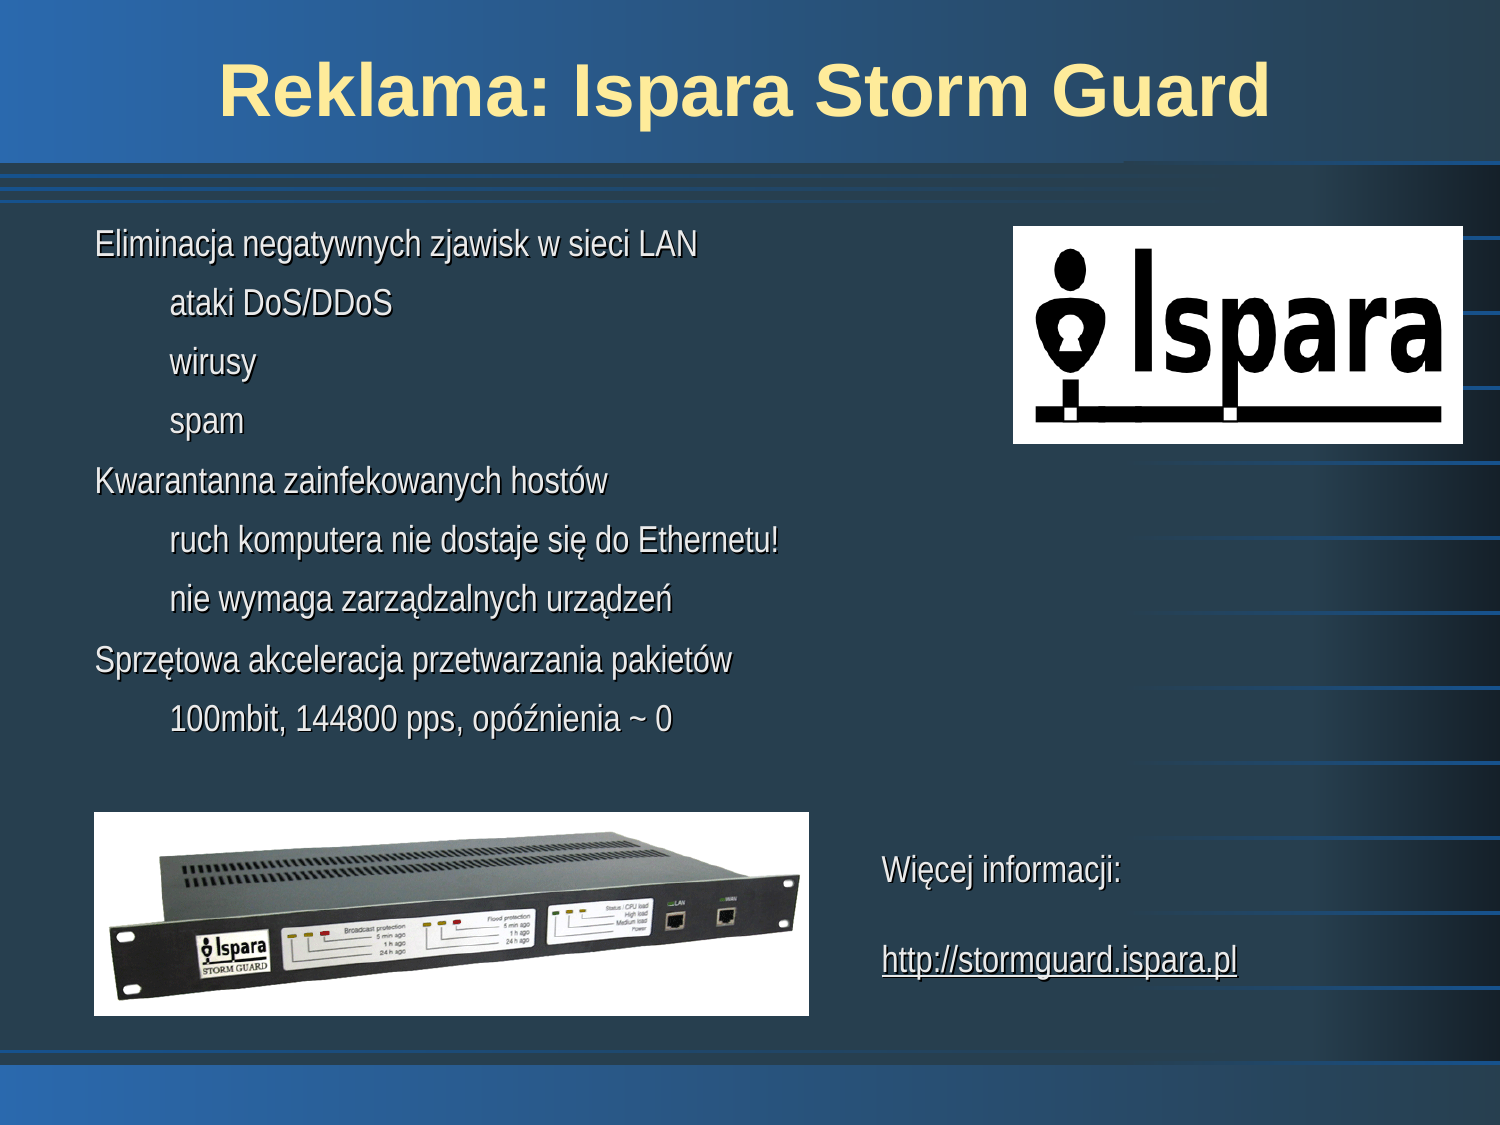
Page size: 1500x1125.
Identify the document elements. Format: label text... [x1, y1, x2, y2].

picture [94, 812, 809, 1016]
picture [1013, 226, 1463, 444]
text_box Więcej informacji: http://stormguard.ispara.pl [881, 845, 1380, 980]
list Eliminacja negatywnych zjawisk w sieci LAN ataki DoS/DDoS wirusy spam Kwarantanna zainfekowanych hostów ruch komputera nie dostaje się do Ethernetu! nie wymaga zarządzalnych urządzeń Sprzętowa akceleracja przetwarzania pakietów 100mbit, 144800 pps, opóźnienia ~ 0 [94, 220, 1111, 744]
title Reklama: Ispara Storm Guard [83, 24, 1409, 151]
